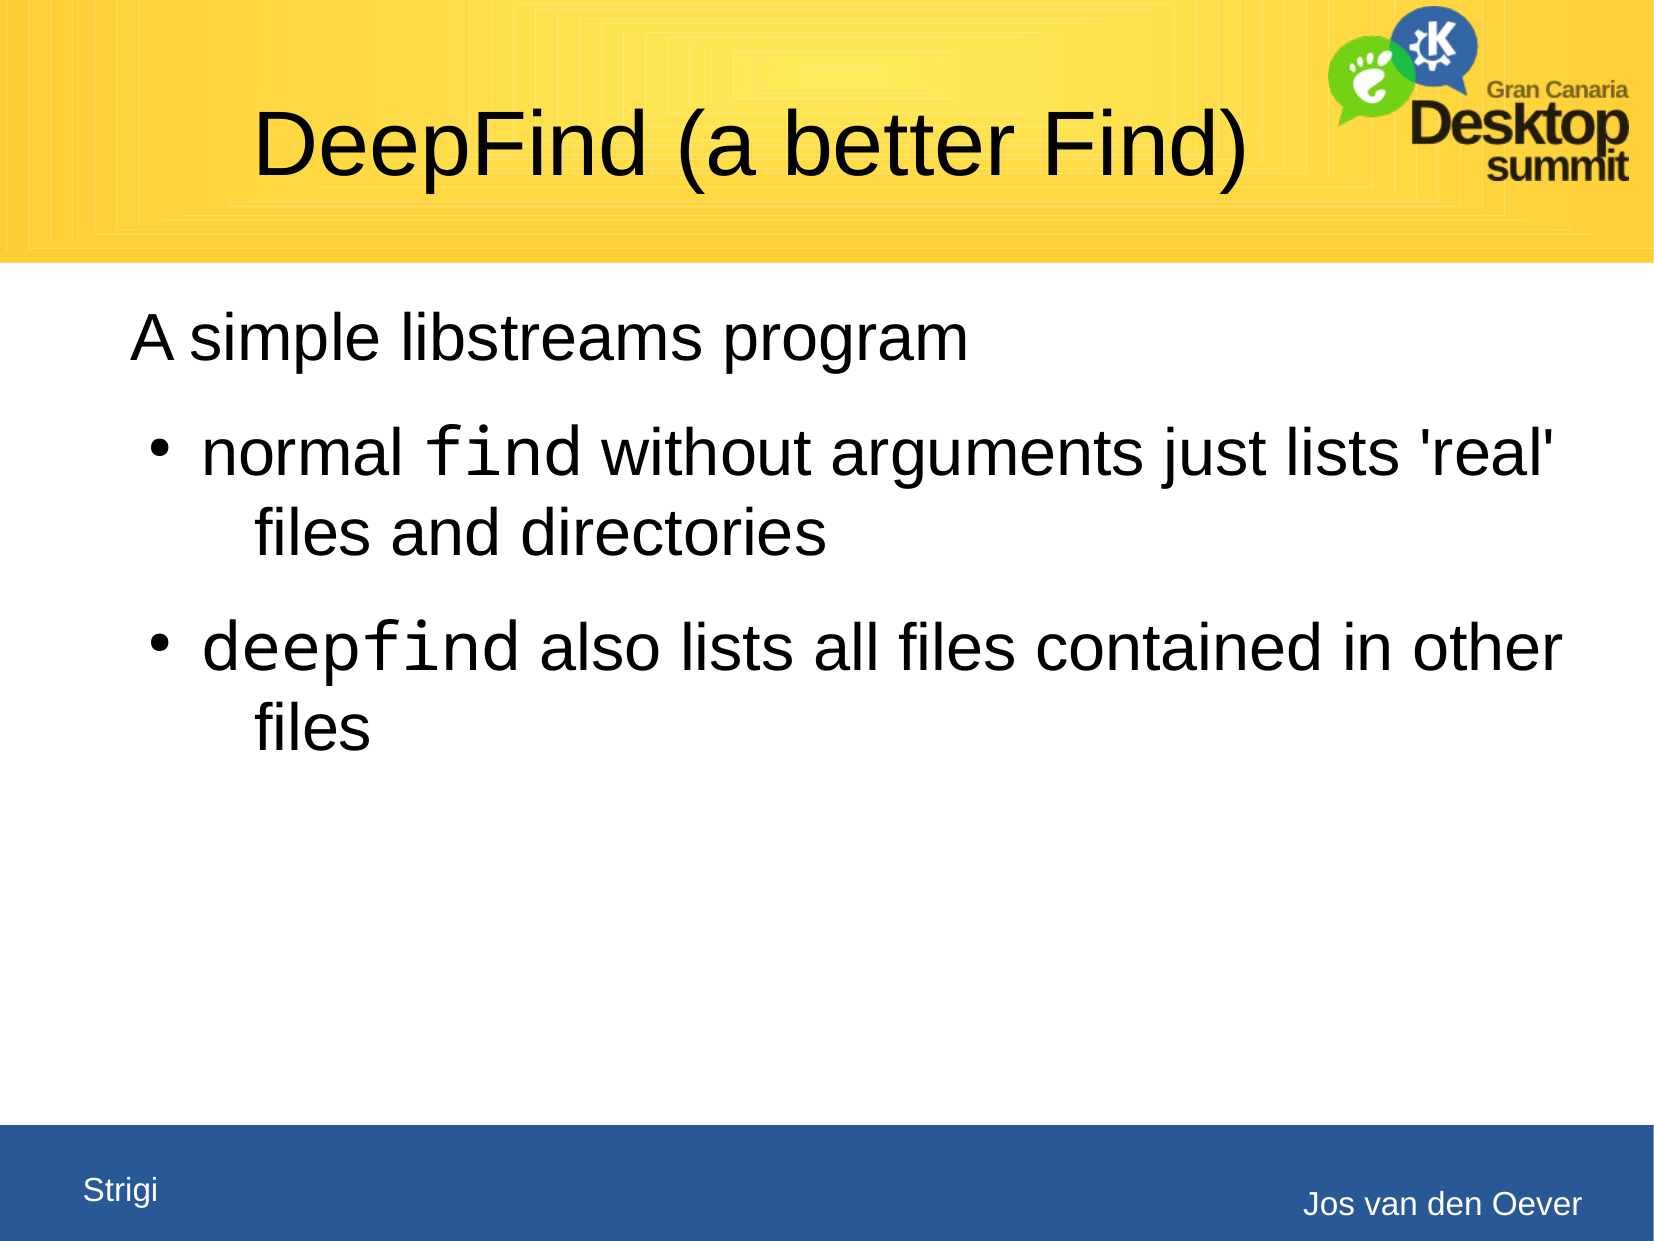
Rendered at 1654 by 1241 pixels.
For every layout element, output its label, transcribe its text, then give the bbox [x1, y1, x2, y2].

title DeepFind (a better Find) [79, 75, 1426, 214]
picture [1328, 6, 1629, 181]
list A simple libstreams program normal find without arguments just lists 'real' files and directories deepfind also lists all files contained in other files [112, 300, 1572, 1094]
